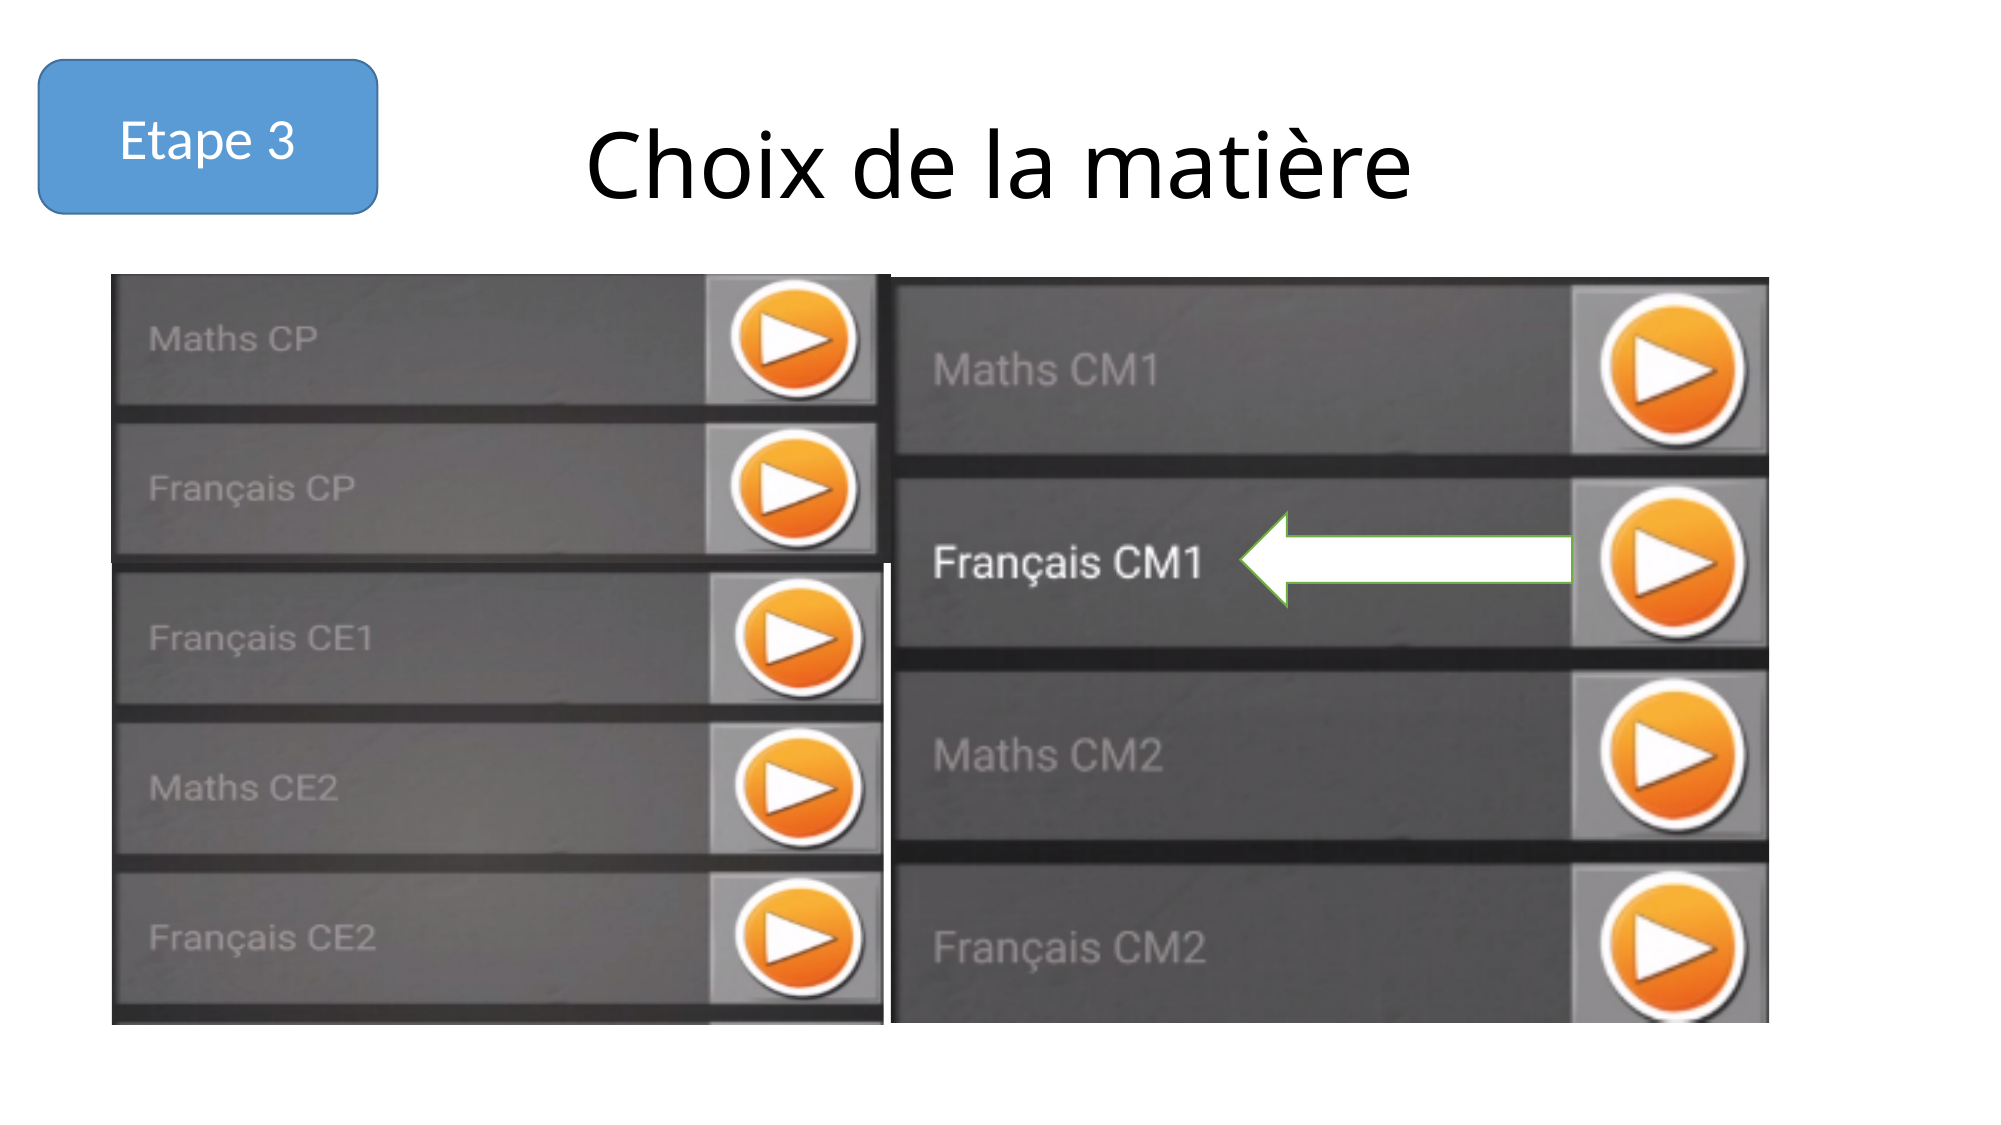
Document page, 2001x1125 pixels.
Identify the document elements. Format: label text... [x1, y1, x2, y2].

picture [111, 274, 1770, 1025]
title Choix de la matière [137, 59, 1863, 278]
text_box Etape 3 [38, 59, 378, 214]
text_box [1240, 512, 1573, 607]
